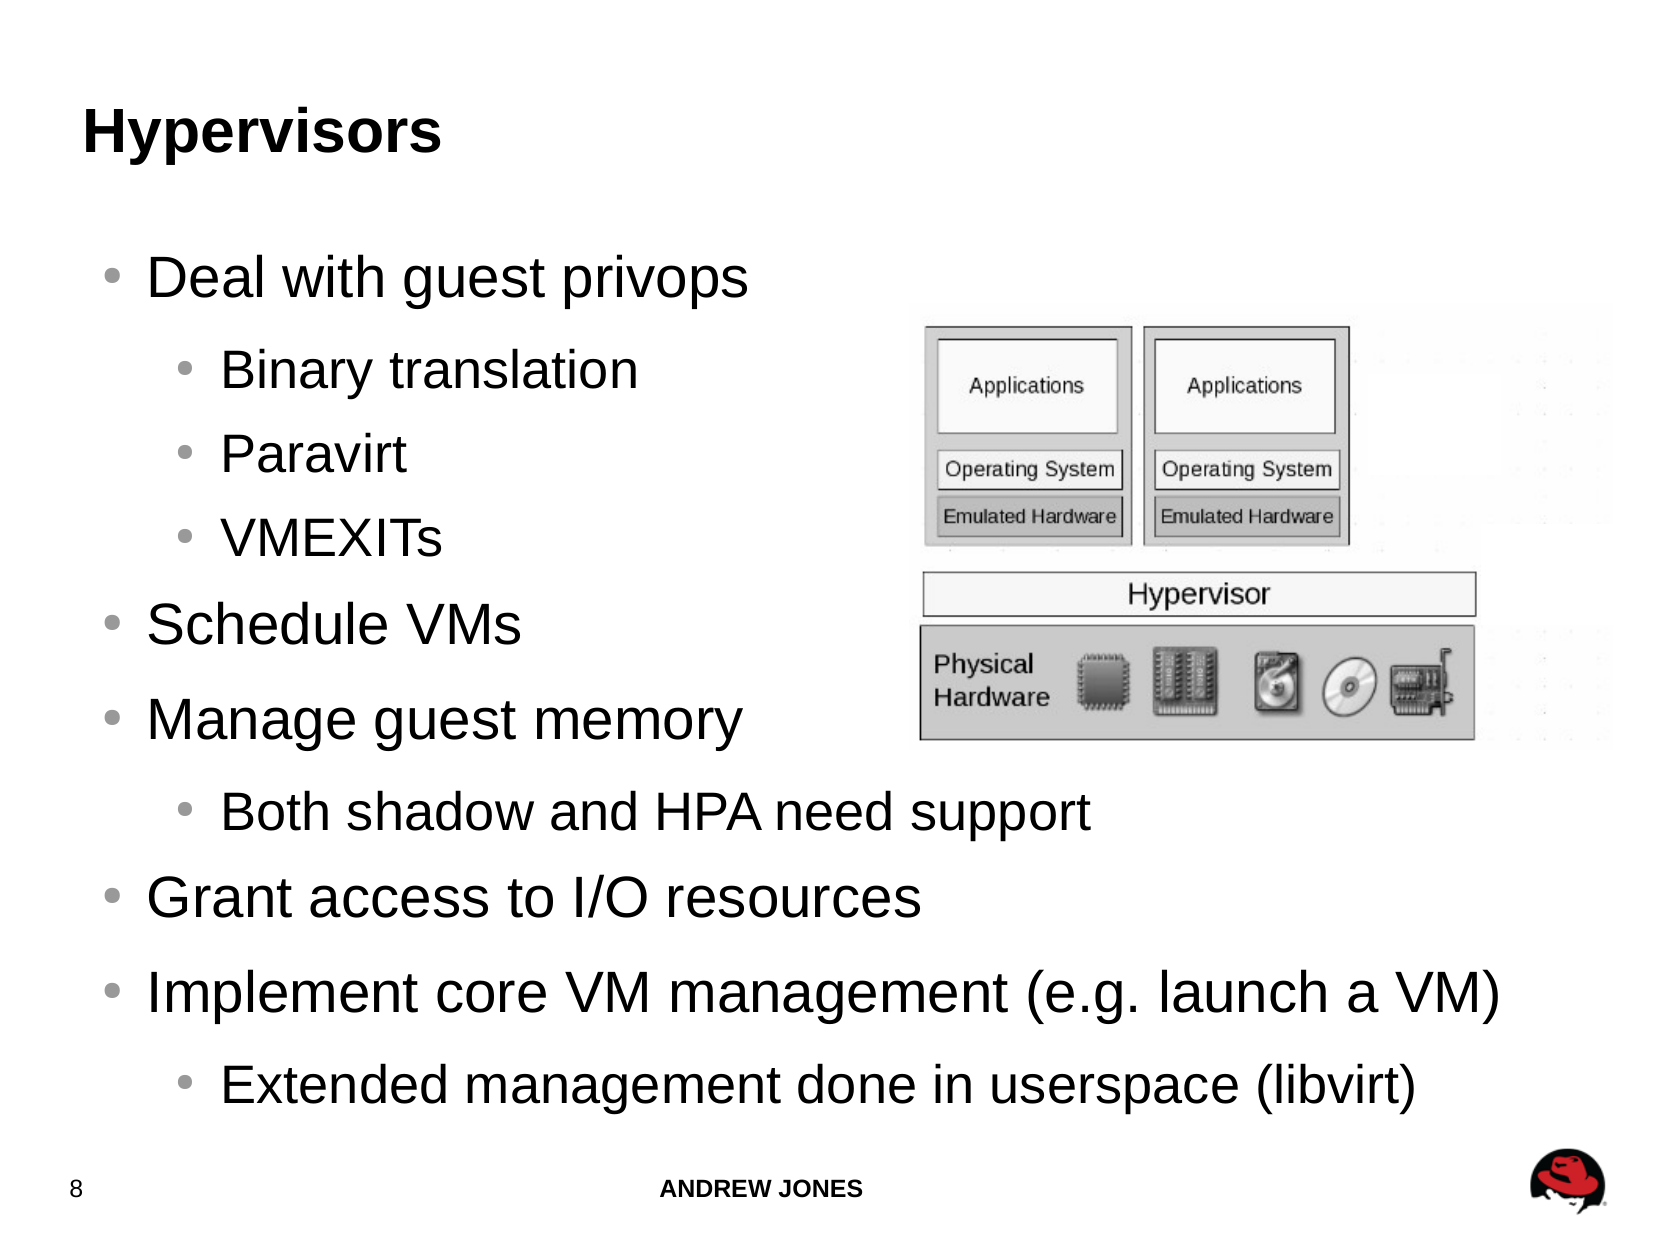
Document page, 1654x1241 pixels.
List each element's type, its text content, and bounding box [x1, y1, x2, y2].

title Hypervisors [82, 45, 1571, 218]
list Deal with guest privops Binary translation Paravirt VMEXITs Schedule VMs Manage guest memory Both shadow and HPA need support Grant access to I/O resources Implement core VM management (e.g. launch a VM) Extended management done in userspace (libvirt) [86, 244, 1576, 1115]
picture [909, 303, 1613, 751]
picture [1529, 1146, 1613, 1224]
